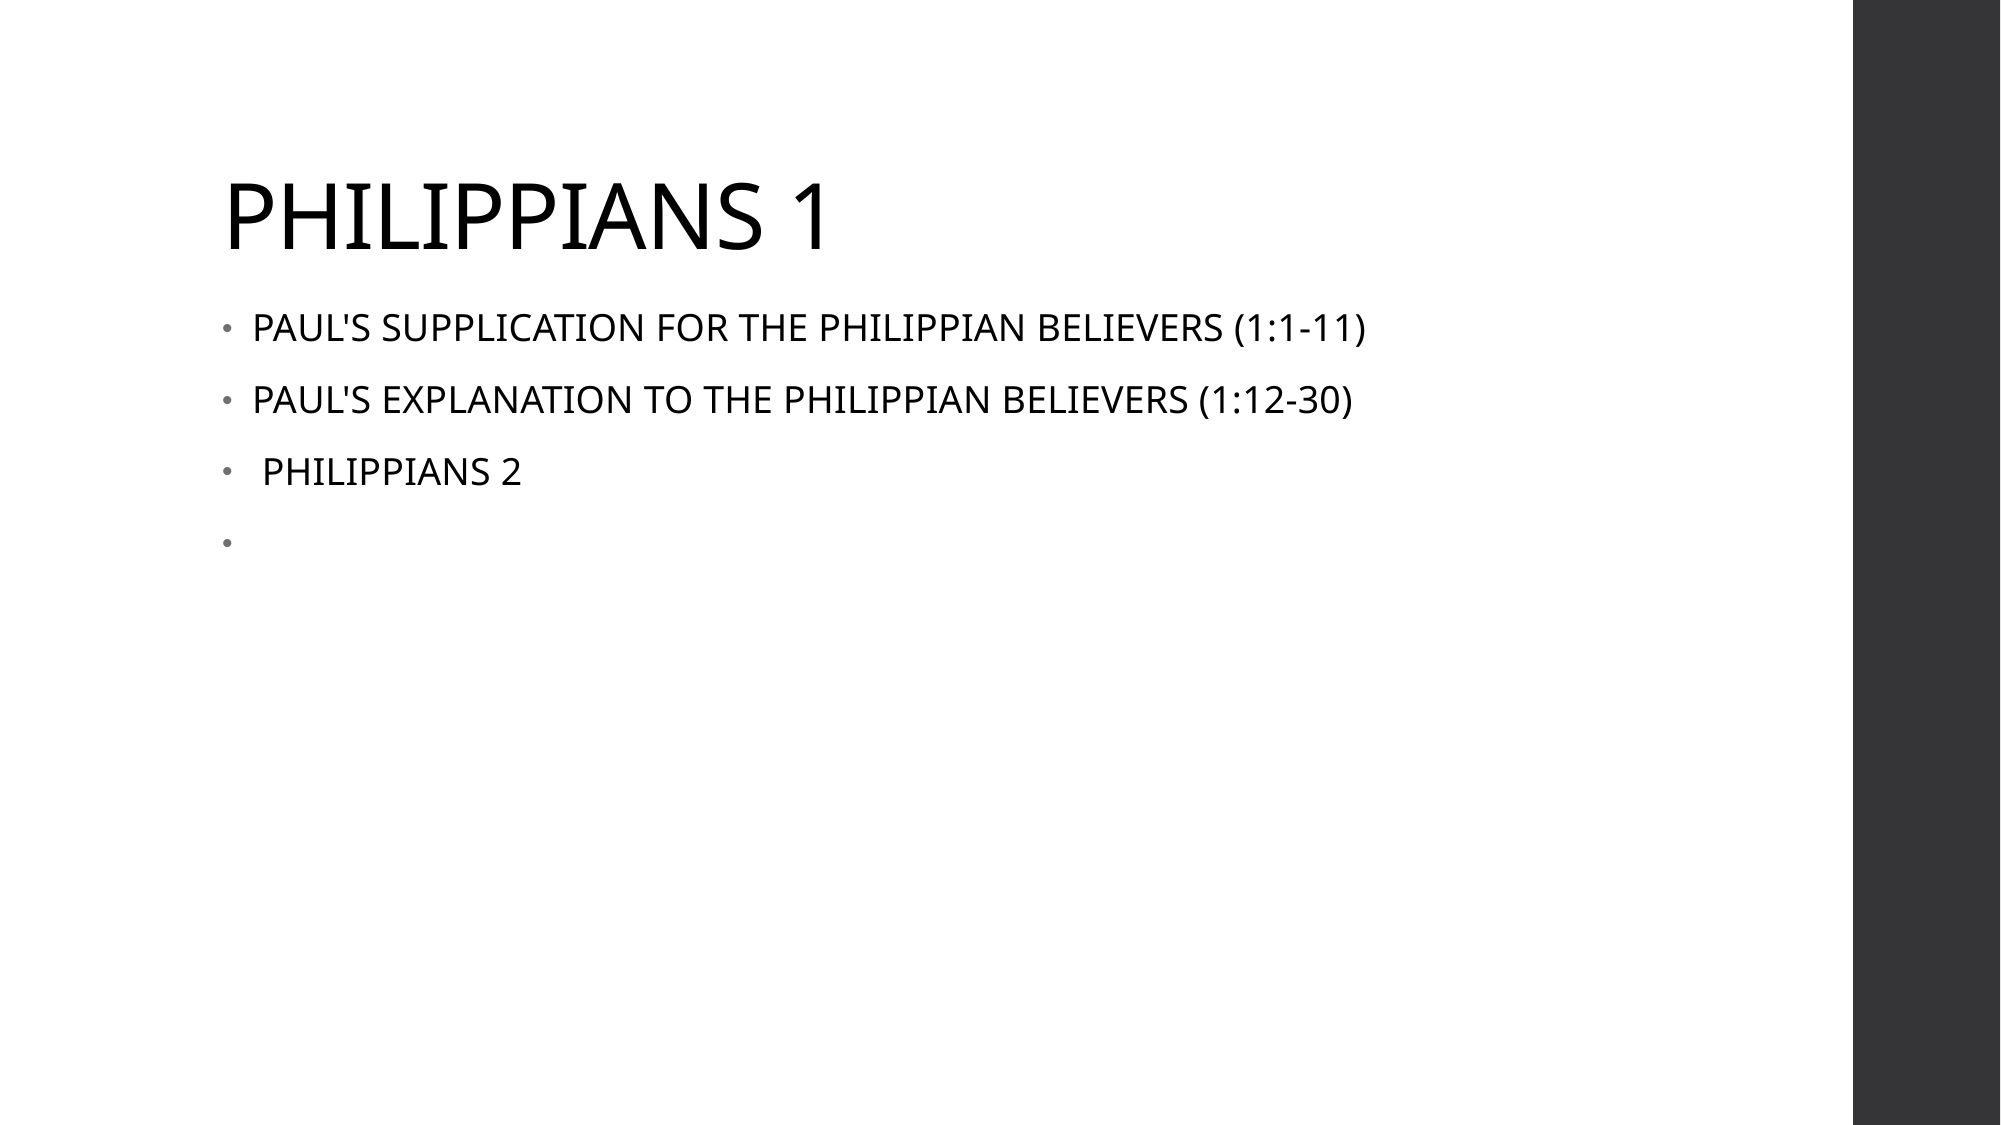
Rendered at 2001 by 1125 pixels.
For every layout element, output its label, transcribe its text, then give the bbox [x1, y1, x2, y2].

title PHILIPPIANS 1 [206, 60, 1797, 278]
list PAUL'S SUPPLICATION FOR THE PHILIPPIAN BELIEVERS (1:1-11) PAUL'S EXPLANATION TO THE PHILIPPIAN BELIEVERS (1:12-30) PHILIPPIANS 2 [206, 299, 1617, 1014]
